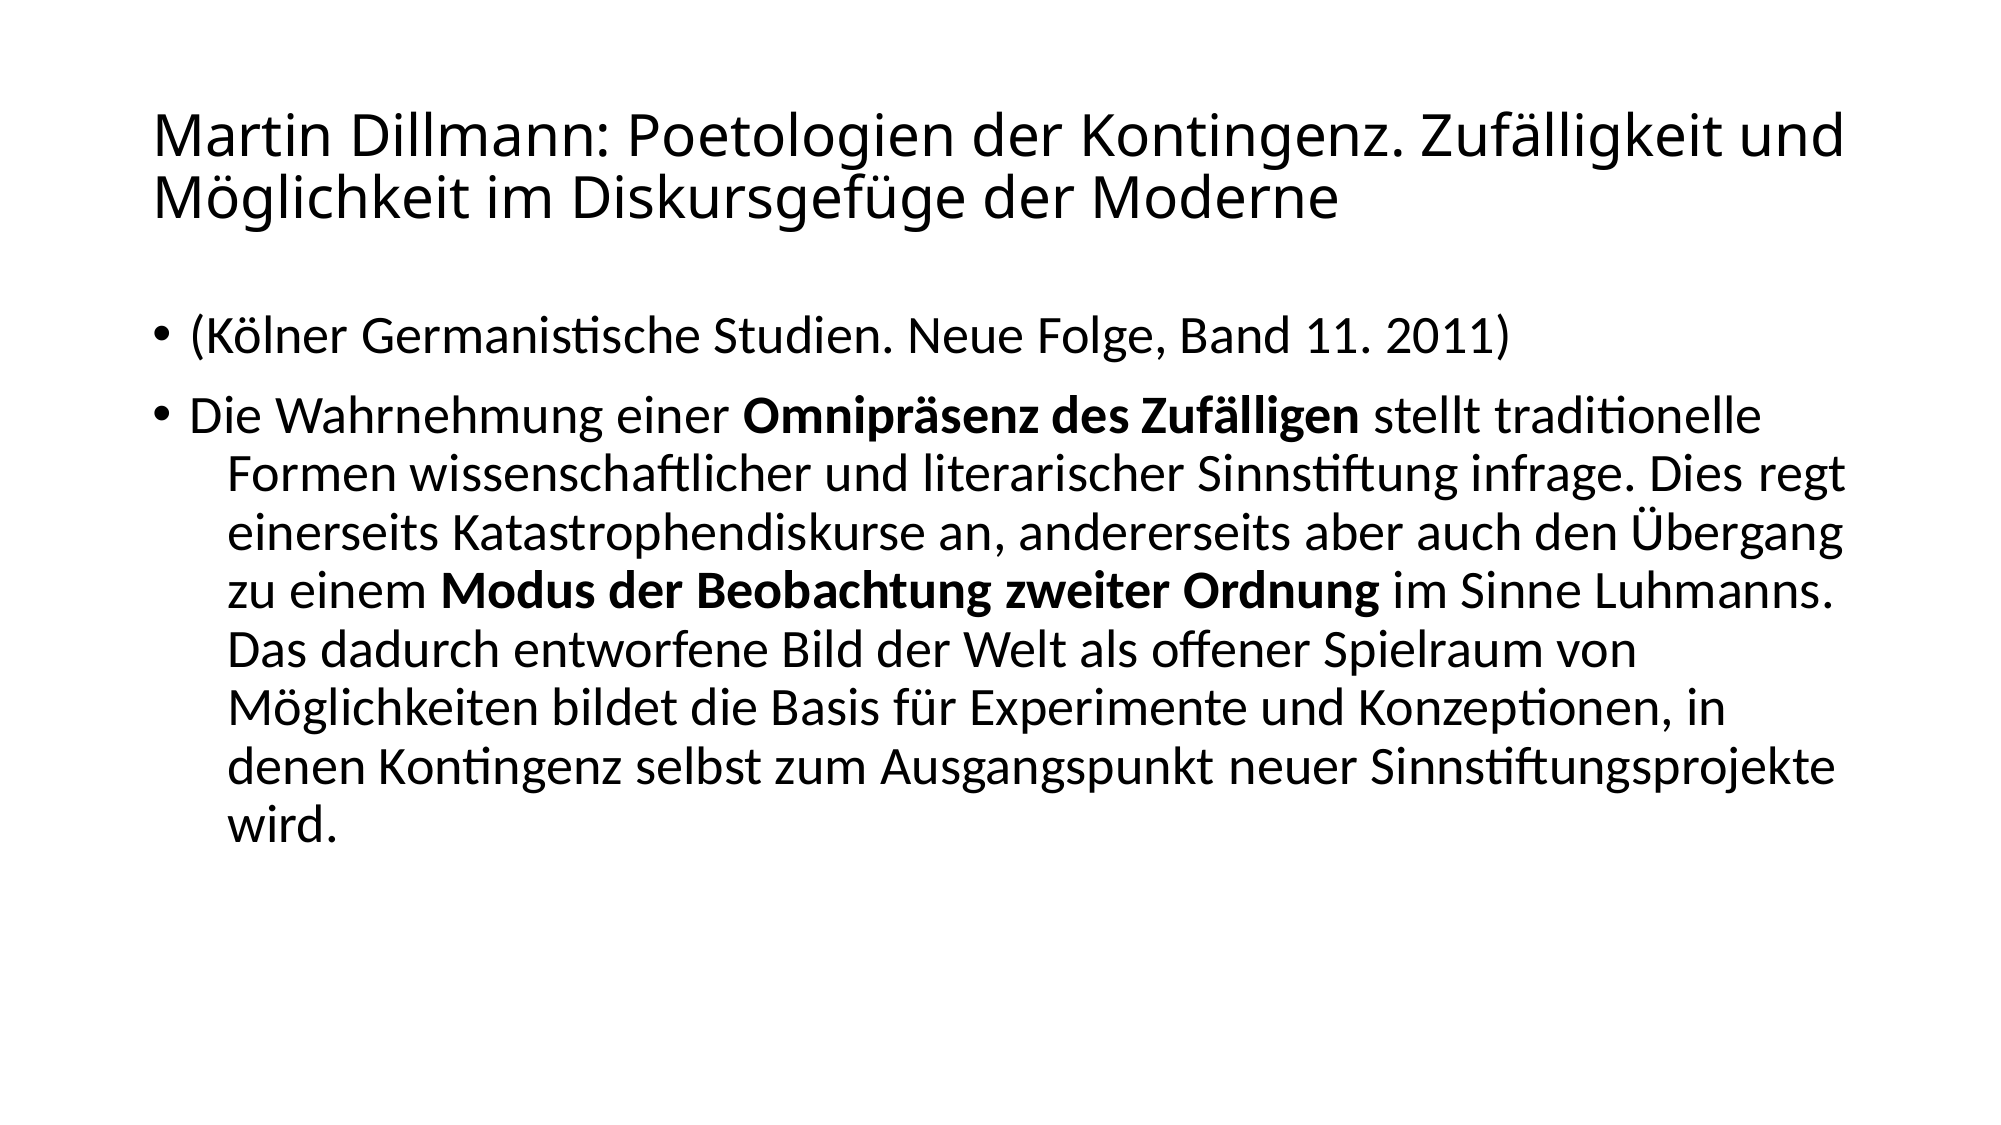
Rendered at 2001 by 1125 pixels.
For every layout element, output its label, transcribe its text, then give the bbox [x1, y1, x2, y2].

title Martin Dillmann: Poetologien der Kontingenz. Zufälligkeit und Möglichkeit im Diskursgefüge der Moderne [137, 59, 1863, 278]
list (Kölner Germanistische Studien. Neue Folge, Band 11. 2011) Die Wahrnehmung einer Omnipräsenz des Zufälligen stellt traditionelle Formen wissenschaftlicher und literarischer Sinnstiftung infrage. Dies regt einerseits Katastrophendiskurse an, andererseits aber auch den Übergang zu einem Modus der Beobachtung zweiter Ordnung im Sinne Luhmanns. Das dadurch entworfene Bild der Welt als offener Spielraum von Möglichkeiten bildet die Basis für Experimente und Konzeptionen, in denen Kontingenz selbst zum Ausgangspunkt neuer Sinnstiftungsprojekte wird. [137, 299, 1863, 1014]
